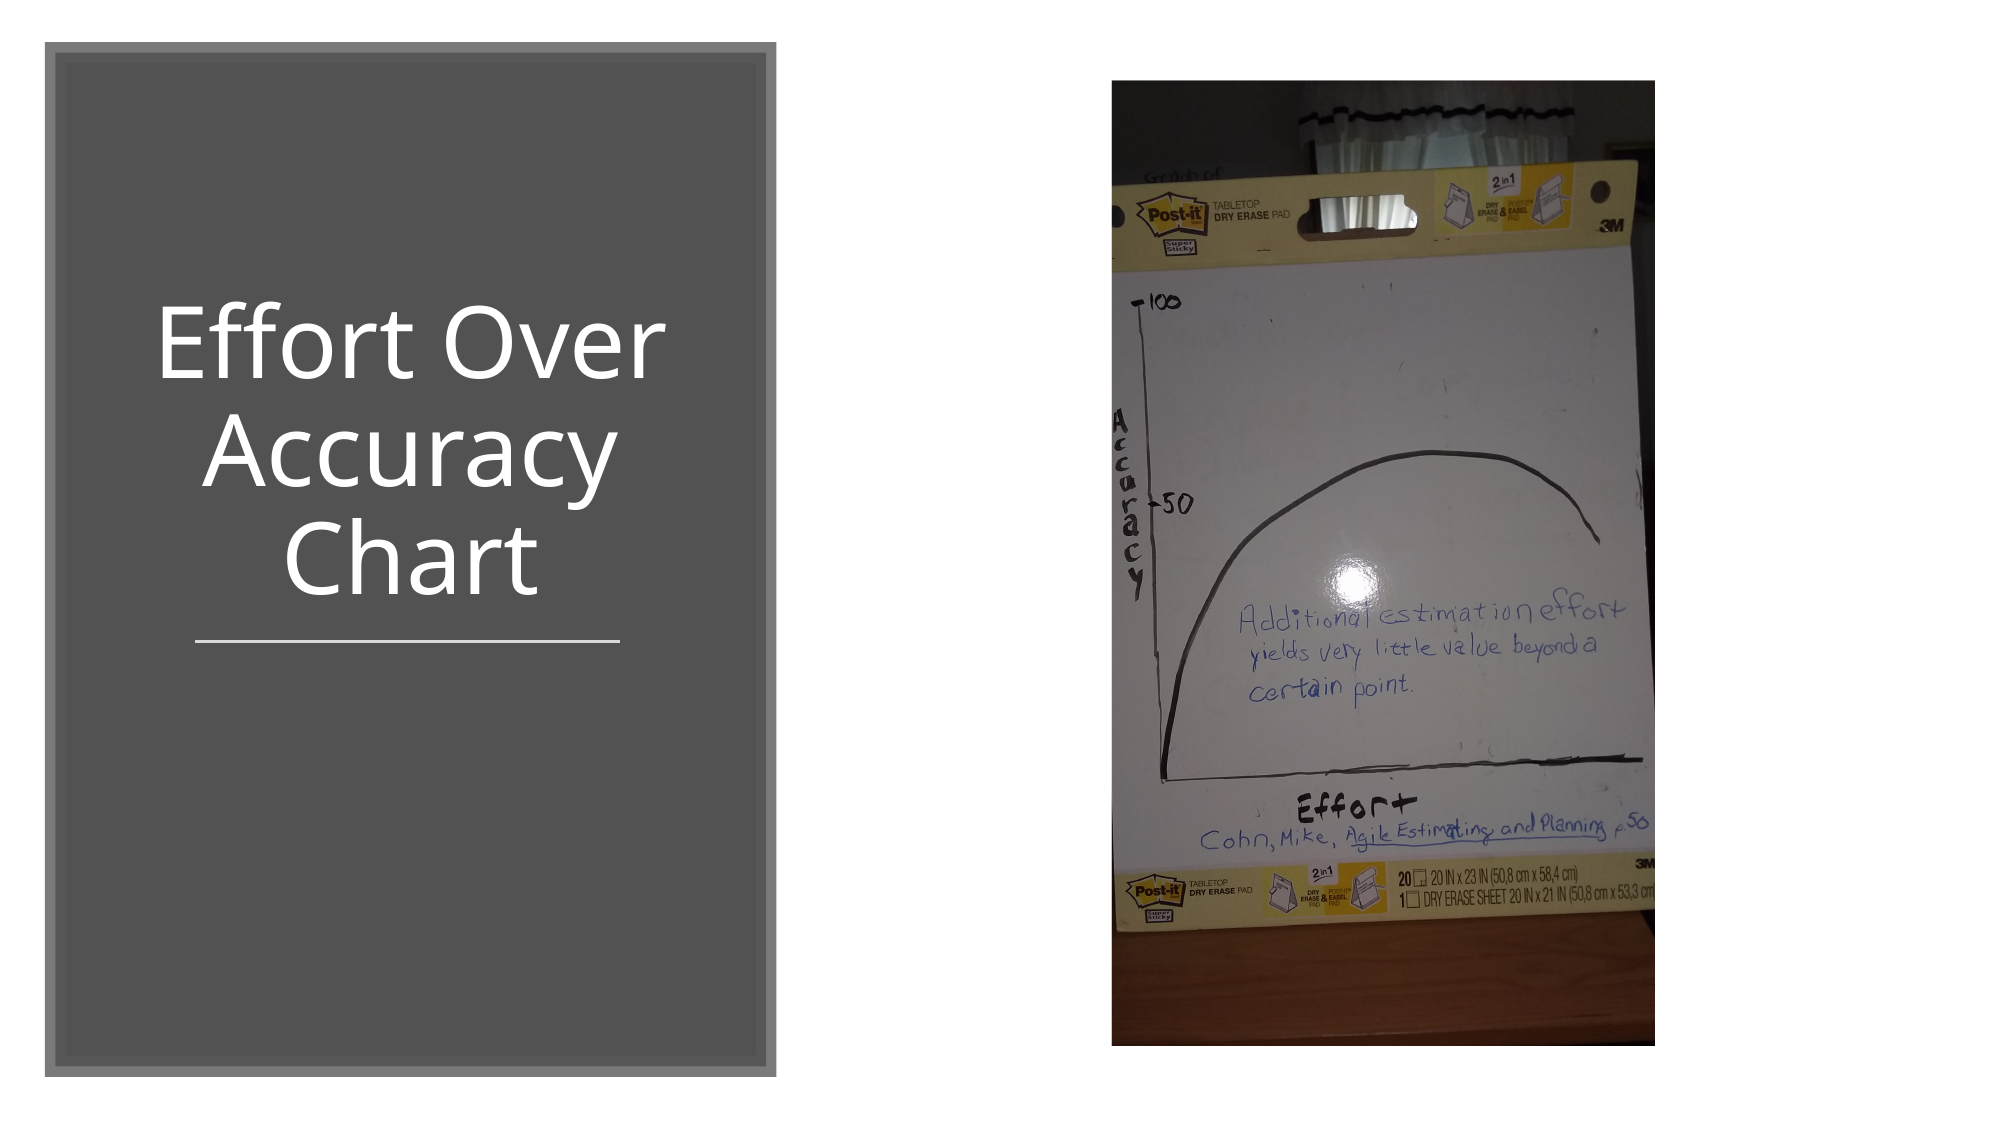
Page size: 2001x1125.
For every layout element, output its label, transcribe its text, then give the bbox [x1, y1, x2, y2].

title Effort Over Accuracy Chart [110, 149, 711, 624]
text_box [55, 53, 766, 1066]
picture [1111, 80, 1655, 1046]
